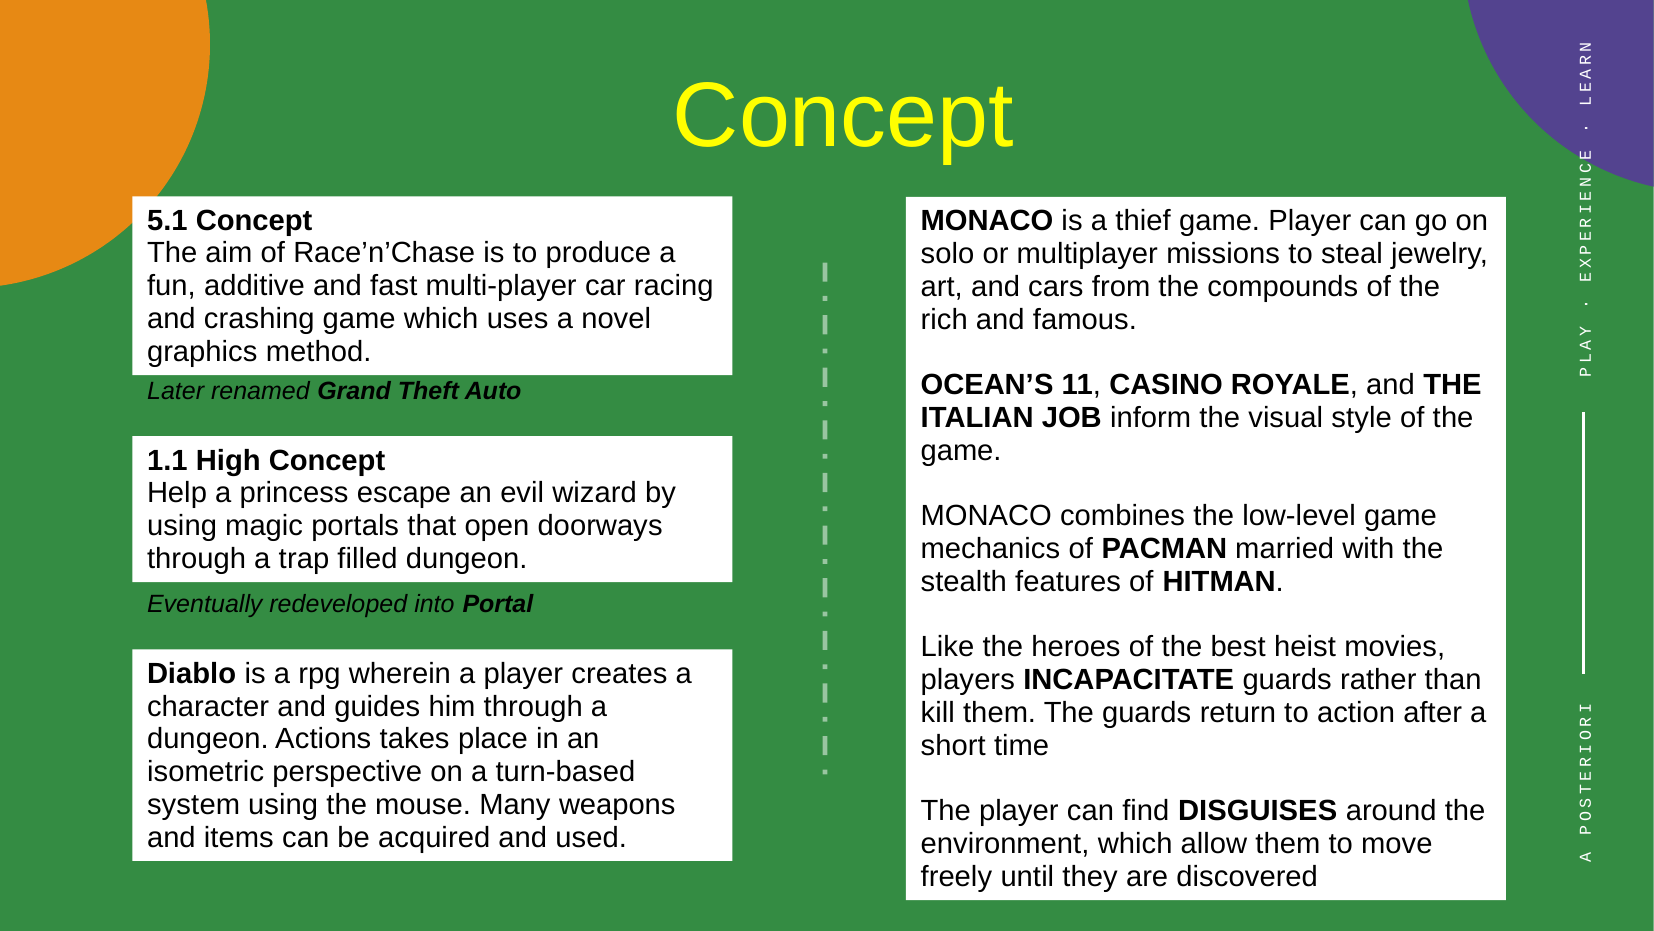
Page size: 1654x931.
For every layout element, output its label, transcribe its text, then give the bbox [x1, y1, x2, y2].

text_box Eventually redeveloped into Portal [132, 582, 620, 625]
text_box MONACO is a thief game. Player can go on solo or multiplayer missions to steal jewelry, art, and cars from the compounds of the rich and famous. OCEAN’S 11, CASINO ROYALE, and THE ITALIAN JOB inform the visual style of the game. MONACO combines the low-level game mechanics of PACMAN married with the stealth features of HITMAN. Like the heroes of the best heist movies, players INCAPACITATE guards rather than kill them. The guards return to action after a short time The player can find DISGUISES around the environment, which allow them to move freely until they are discovered [905, 196, 1506, 901]
text_box Later renamed Grand Theft Auto [132, 369, 620, 413]
text_box 1.1 High Concept Help a princess escape an evil wizard by using magic portals that open doorways through a trap filled dungeon. [132, 436, 733, 583]
title Concept [187, 37, 1501, 193]
text_box Diablo is a rpg wherein a player creates a character and guides him through a dungeon. Actions takes place in an isometric perspective on a turn-based system using the mouse. Many weapons and items can be acquired and used. [132, 649, 733, 861]
text_box 5.1 Concept The aim of Race’n’Chase is to produce a fun, additive and fast multi-player car racing and crashing game which uses a novel graphics method. [132, 196, 733, 376]
